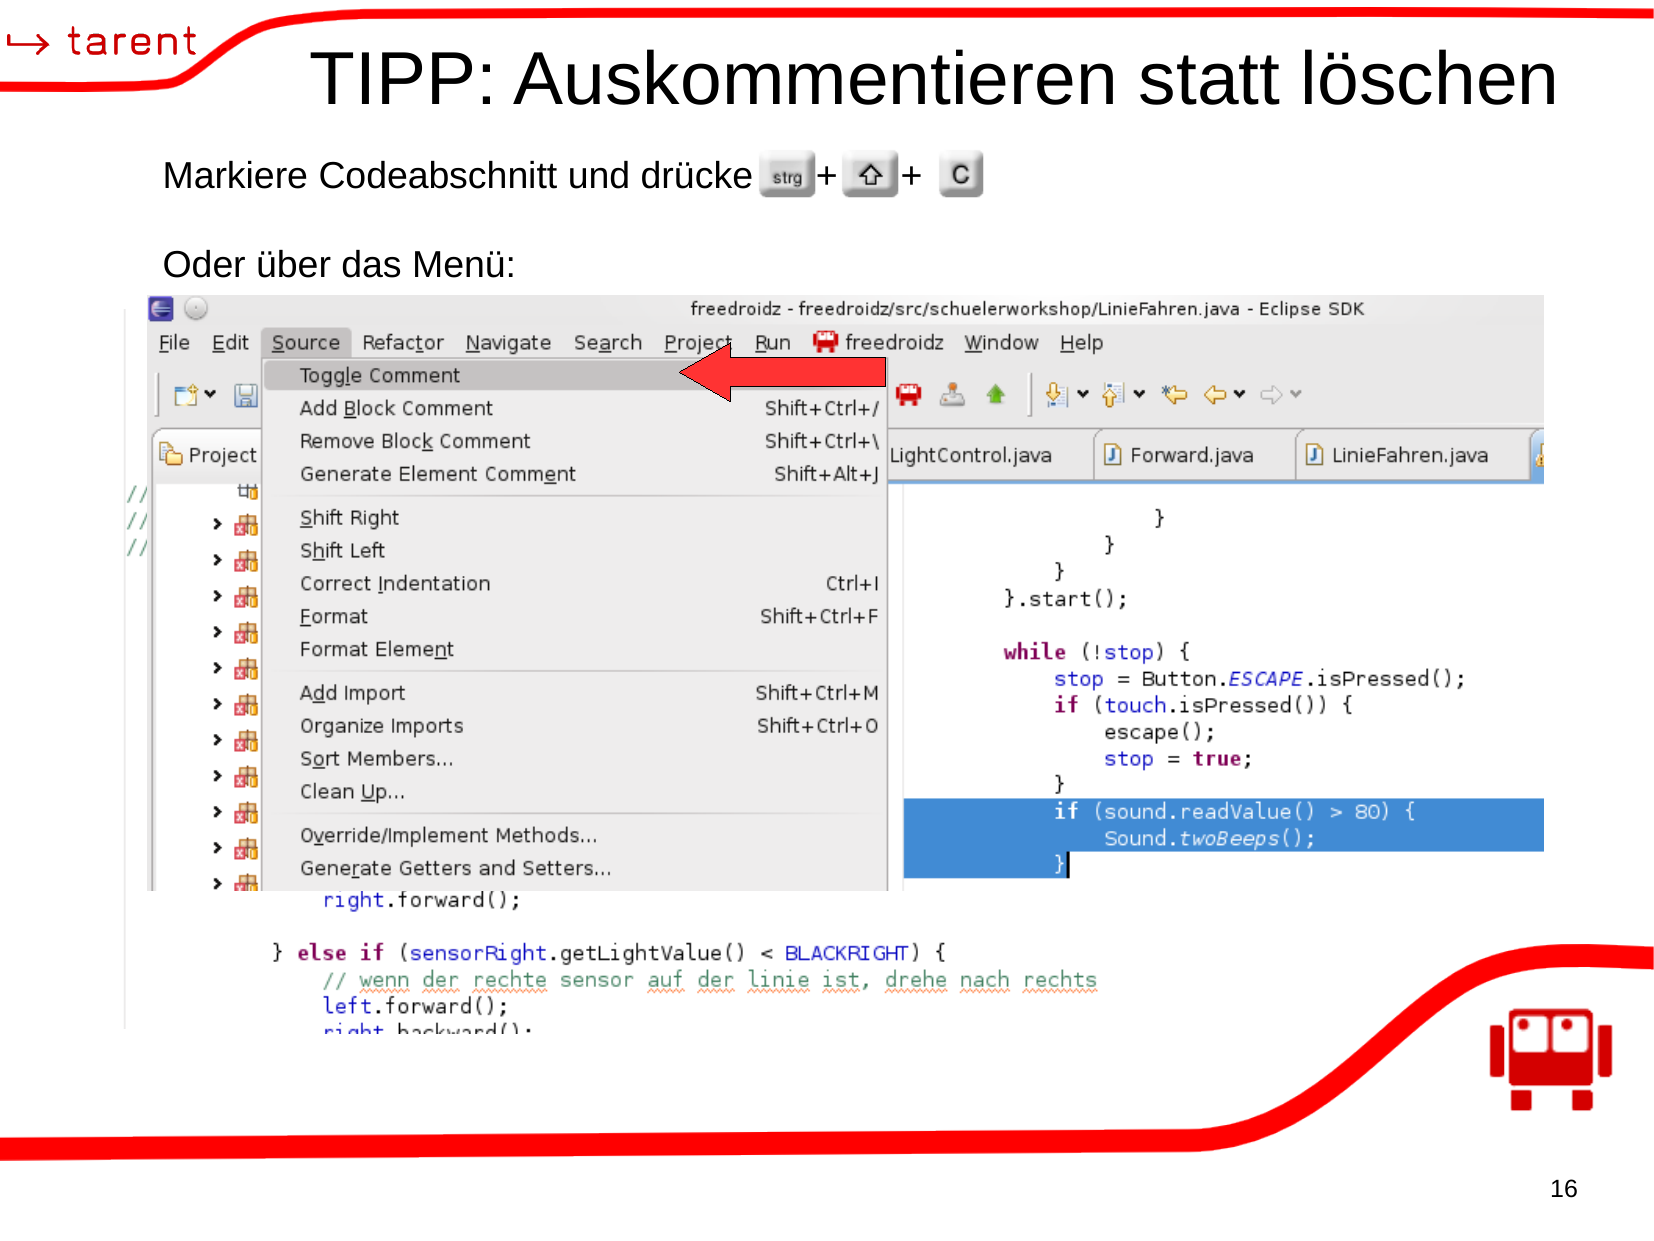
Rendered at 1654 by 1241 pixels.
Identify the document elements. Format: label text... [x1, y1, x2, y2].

text_box [679, 342, 886, 402]
picture [756, 147, 819, 201]
picture [0, 7, 1654, 92]
text_box Markiere Codeabschnitt und drücke + + [147, 147, 938, 205]
picture [936, 147, 987, 201]
picture [0, 295, 1654, 1161]
text_box TIPP: Auskommentieren statt löschen [295, 29, 1595, 129]
picture [839, 147, 902, 201]
text_box Oder über das Menü: [147, 236, 532, 294]
